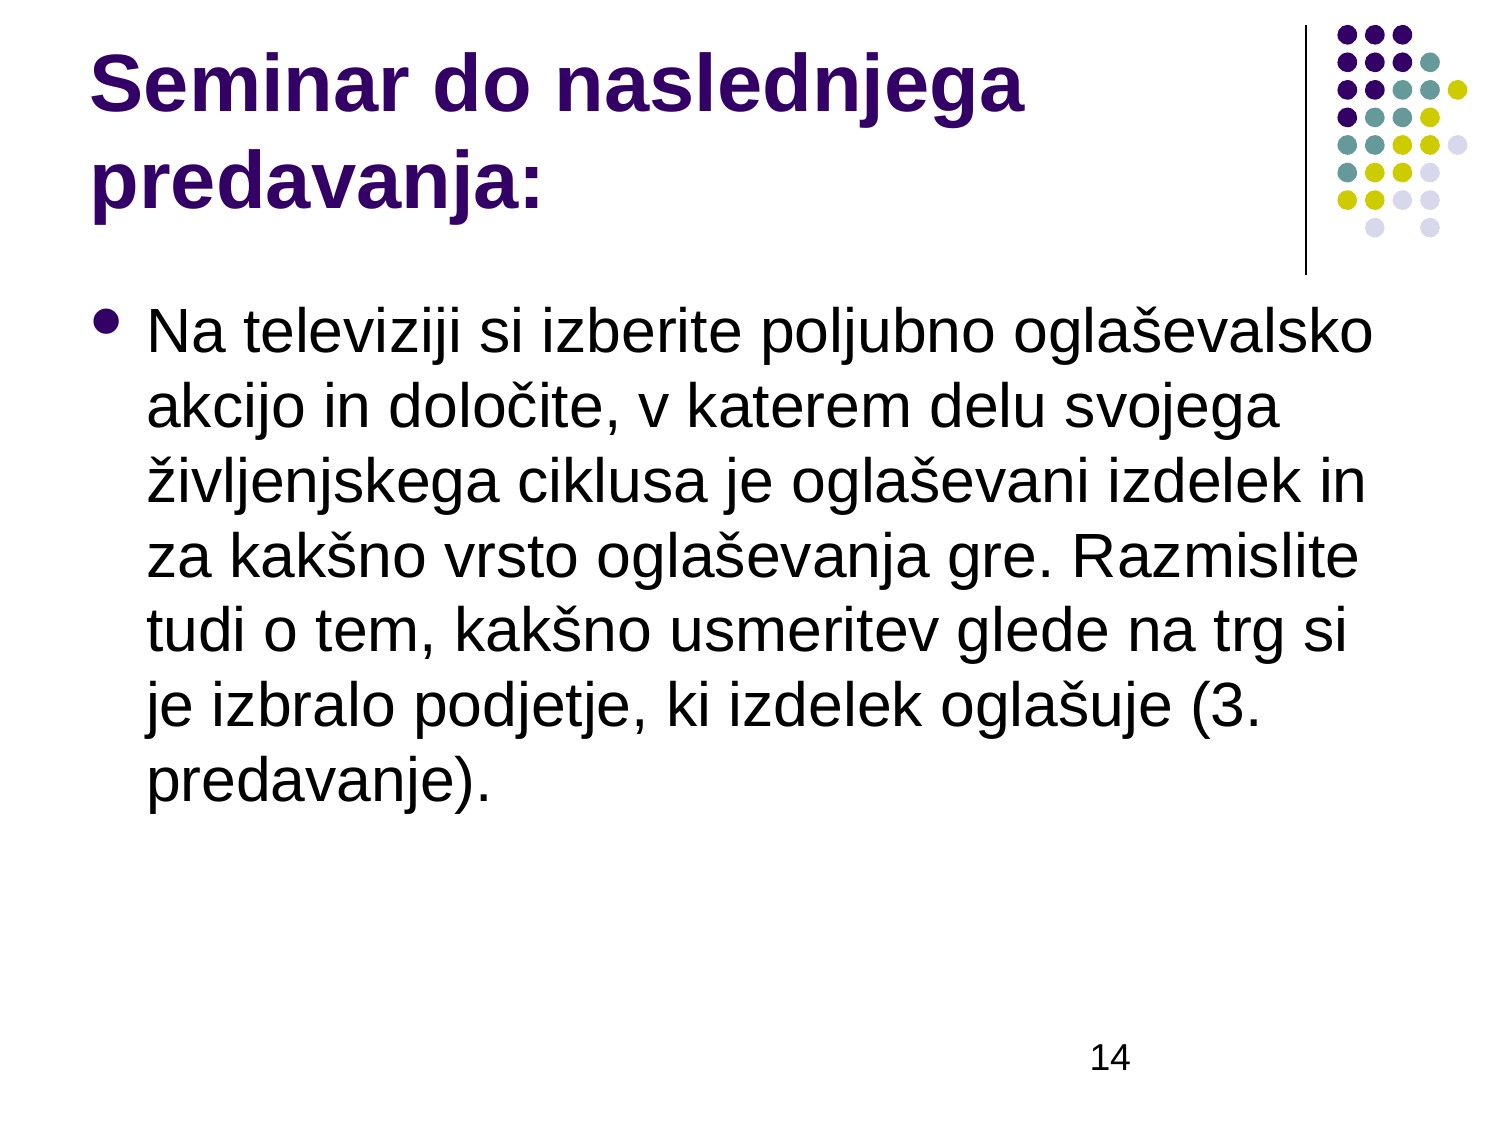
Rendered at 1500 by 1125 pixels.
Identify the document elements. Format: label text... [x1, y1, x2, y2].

title Seminar do naslednjega predavanja: [74, 20, 1313, 233]
list Na televiziji si izberite poljubno oglaševalsko akcijo in določite, v katerem delu svojega življenjskega ciklusa je oglaševani izdelek in za kakšno vrsto oglaševanja gre. Razmislite tudi o tem, kakšno usmeritev glede na trg si je izbralo podjetje, ki izdelek oglašuje (3. predavanje). [75, 282, 1426, 1006]
